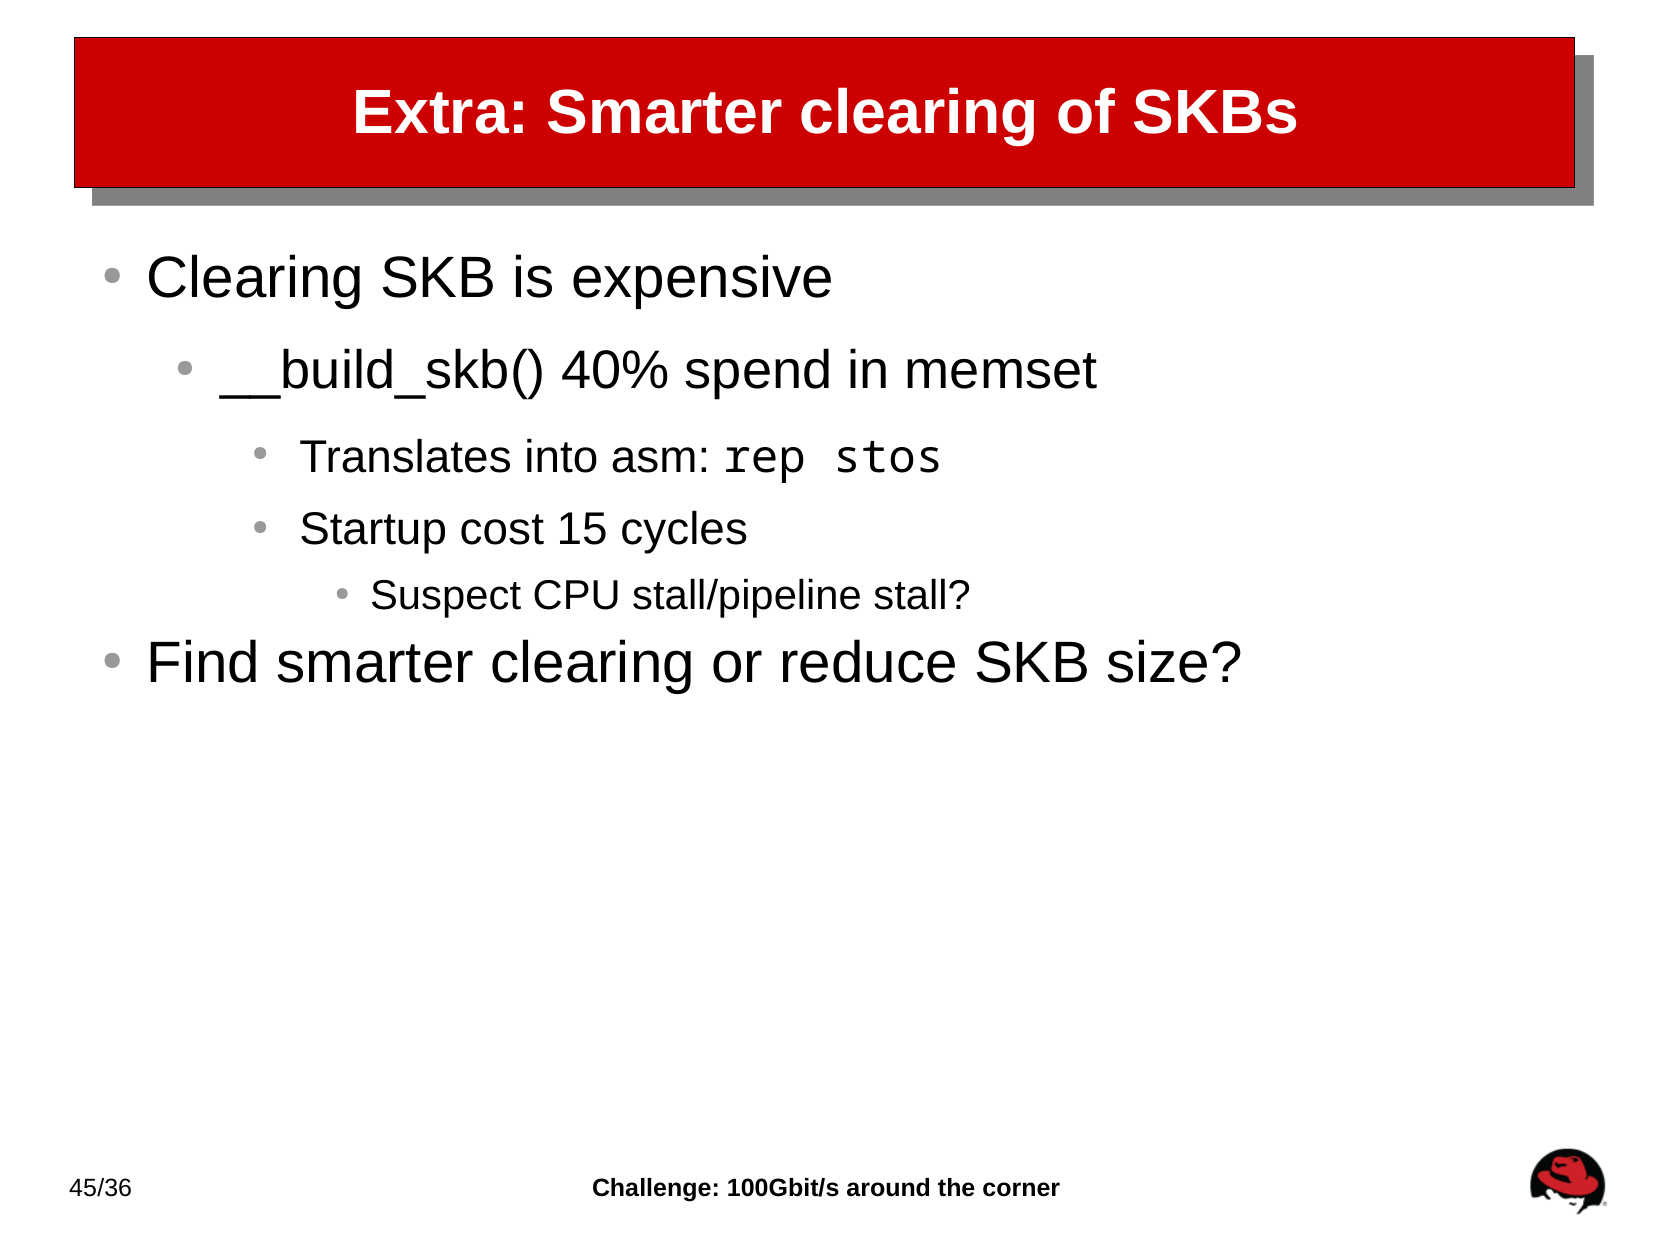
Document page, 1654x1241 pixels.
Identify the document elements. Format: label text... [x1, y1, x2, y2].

list Clearing SKB is expensive __build_skb() 40% spend in memset Translates into asm: rep stos Startup cost 15 cycles Suspect CPU stall/pipeline stall? Find smarter clearing or reduce SKB size? [86, 244, 1575, 1039]
picture [1529, 1146, 1613, 1224]
title Extra: Smarter clearing of SKBs [82, 37, 1571, 188]
